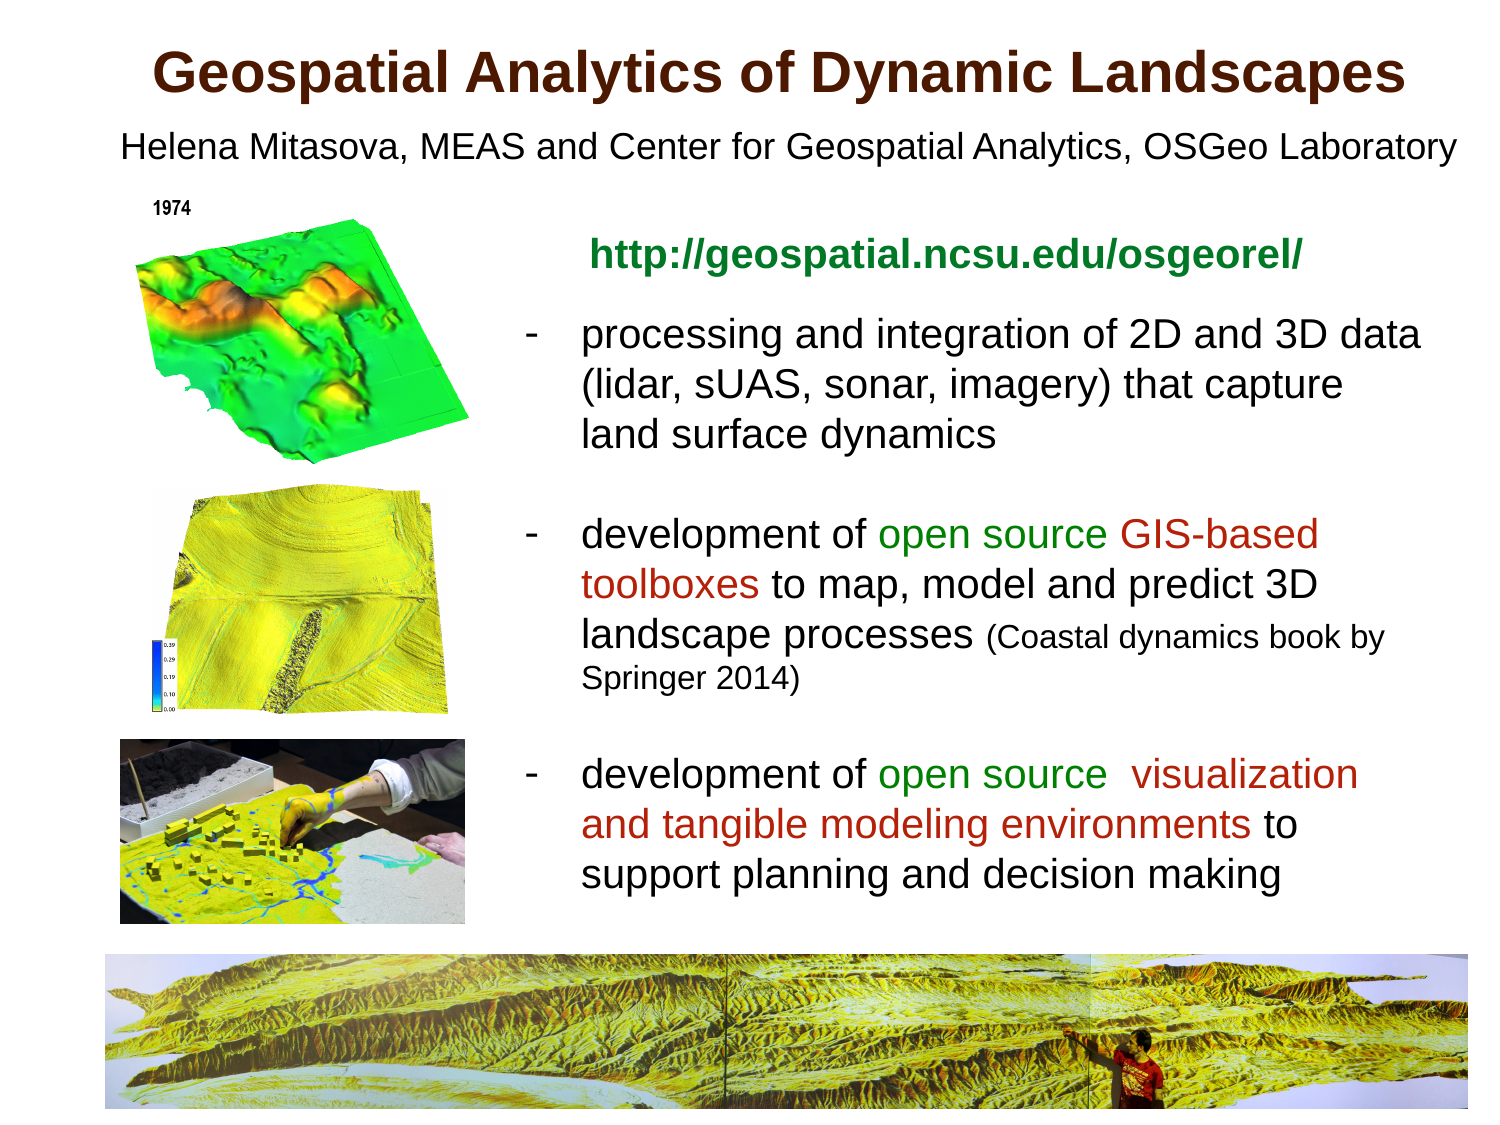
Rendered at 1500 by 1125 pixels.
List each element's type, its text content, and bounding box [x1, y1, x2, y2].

text_box Helena Mitasova, MEAS and Center for Geospatial Analytics, OSGeo Laboratory [105, 118, 1484, 176]
picture [126, 177, 475, 714]
title Geospatial Analytics of Dynamic Landscapes [147, 11, 1413, 118]
picture [105, 954, 1468, 1109]
text_box http://geospatial.ncsu.edu/osgeorel/ processing and integration of 2D and 3D data (lidar, sUAS, sonar, imagery) that capture land surface dynamics development of open source GIS-based toolboxes to map, model and predict 3D landscape processes (Coastal dynamics book by Springer 2014) development of open source visualization and tangible modeling environments to support planning and decision making [510, 219, 1441, 905]
picture [120, 739, 465, 924]
